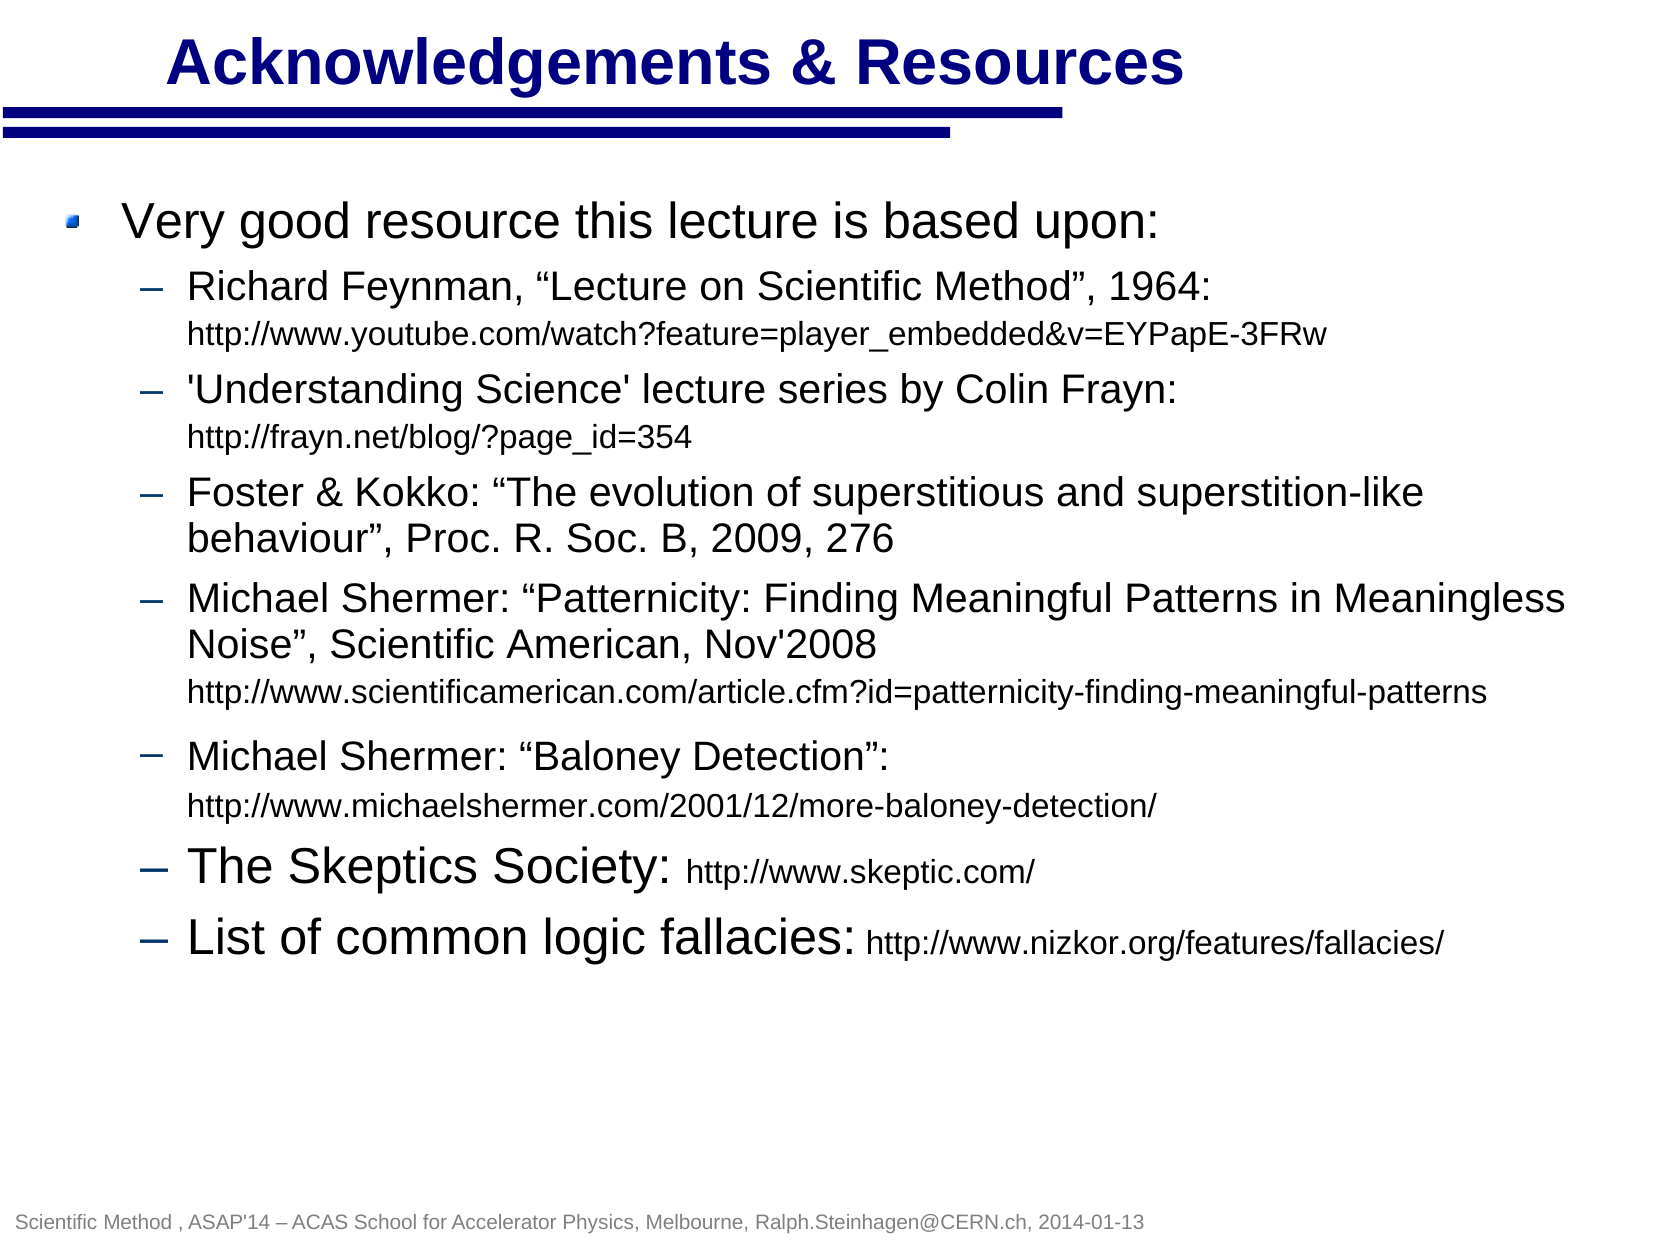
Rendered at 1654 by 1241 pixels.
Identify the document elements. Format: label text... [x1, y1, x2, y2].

list Very good resource this lecture is based upon: Richard Feynman, “Lecture on Scientific Method”, 1964: http://www.youtube.com/watch?feature=player_embedded&v=EYPapE-3FRw 'Understanding Science' lecture series by Colin Frayn: http://frayn.net/blog/?page_id=354 Foster & Kokko: “The evolution of superstitious and superstition-like behaviour”, Proc. R. Soc. B, 2009, 276 Michael Shermer: “Patternicity: Finding Meaningful Patterns in Meaningless Noise”, Scientific American, Nov'2008 http://www.scientificamerican.com/article.cfm?id=patternicity-finding-meaningful-patterns Michael Shermer: “Baloney Detection”: http://www.michaelshermer.com/2001/12/more-baloney-detection/ The Skeptics Society: http://www.skeptic.com/ List of common logic fallacies: http://www.nizkor.org/features/fallacies/ [65, 192, 1628, 1205]
title Acknowledgements & Resources [165, 0, 1323, 124]
